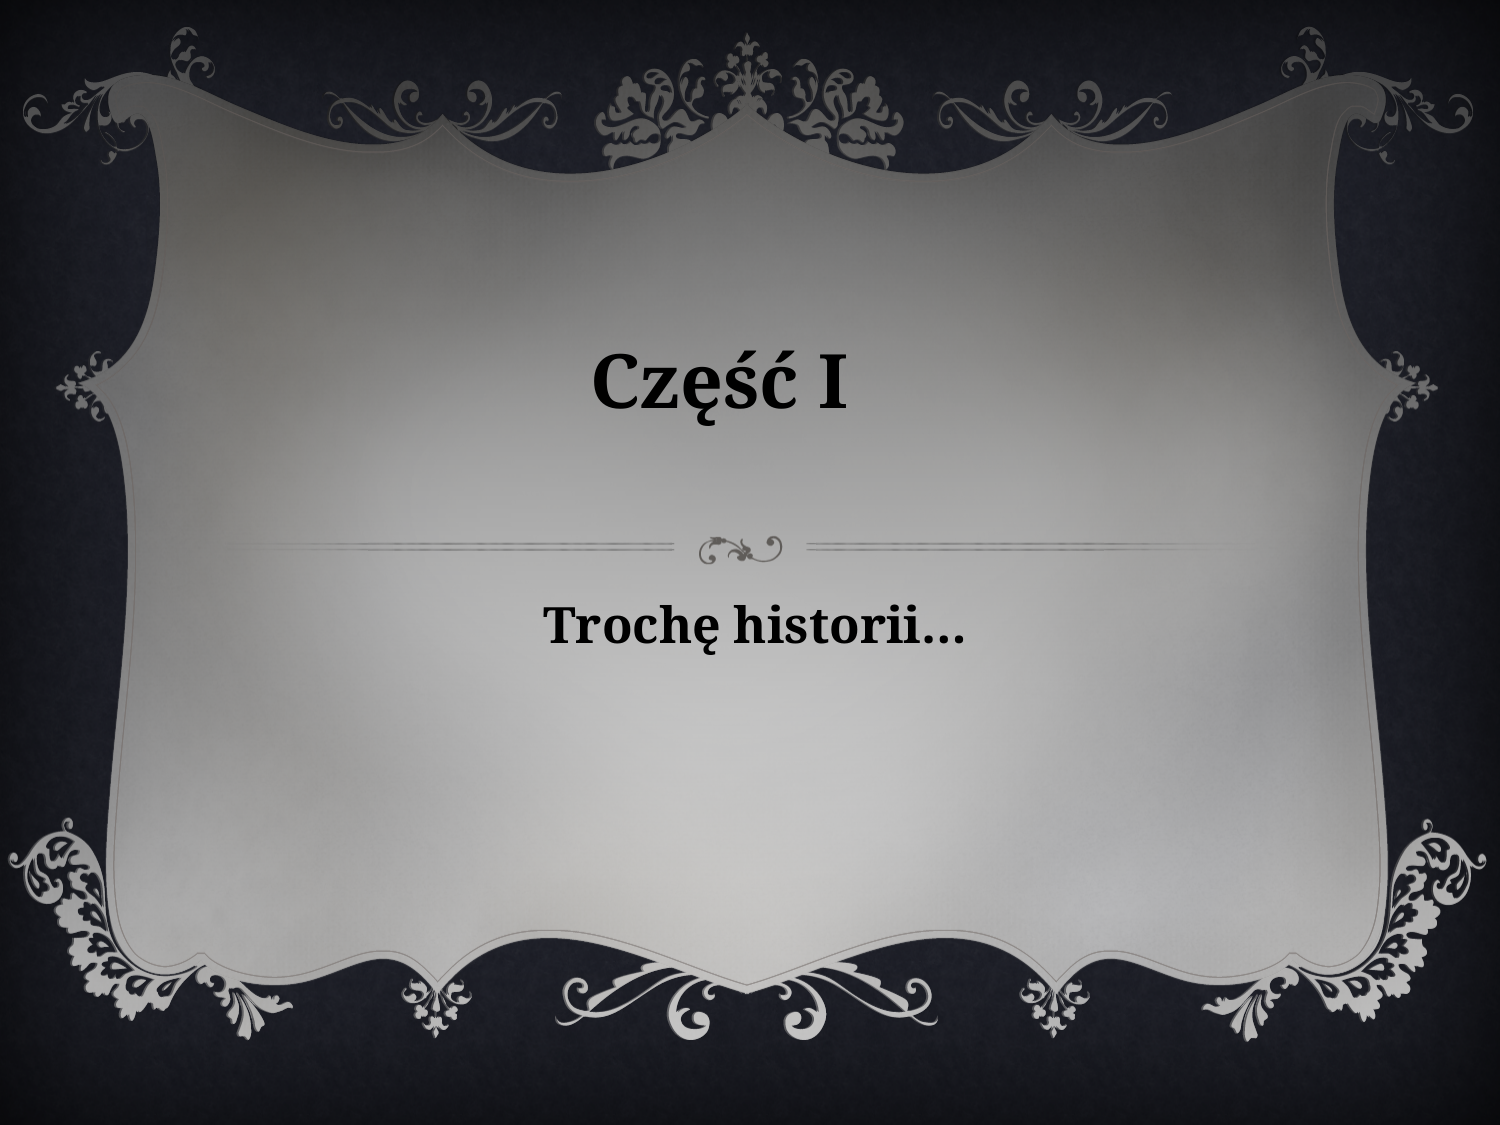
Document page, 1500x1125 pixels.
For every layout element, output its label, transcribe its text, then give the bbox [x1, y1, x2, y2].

title Część I [194, 326, 1245, 539]
subtitle Trochę historii… [230, 586, 1281, 712]
picture [0, 0, 1500, 1125]
